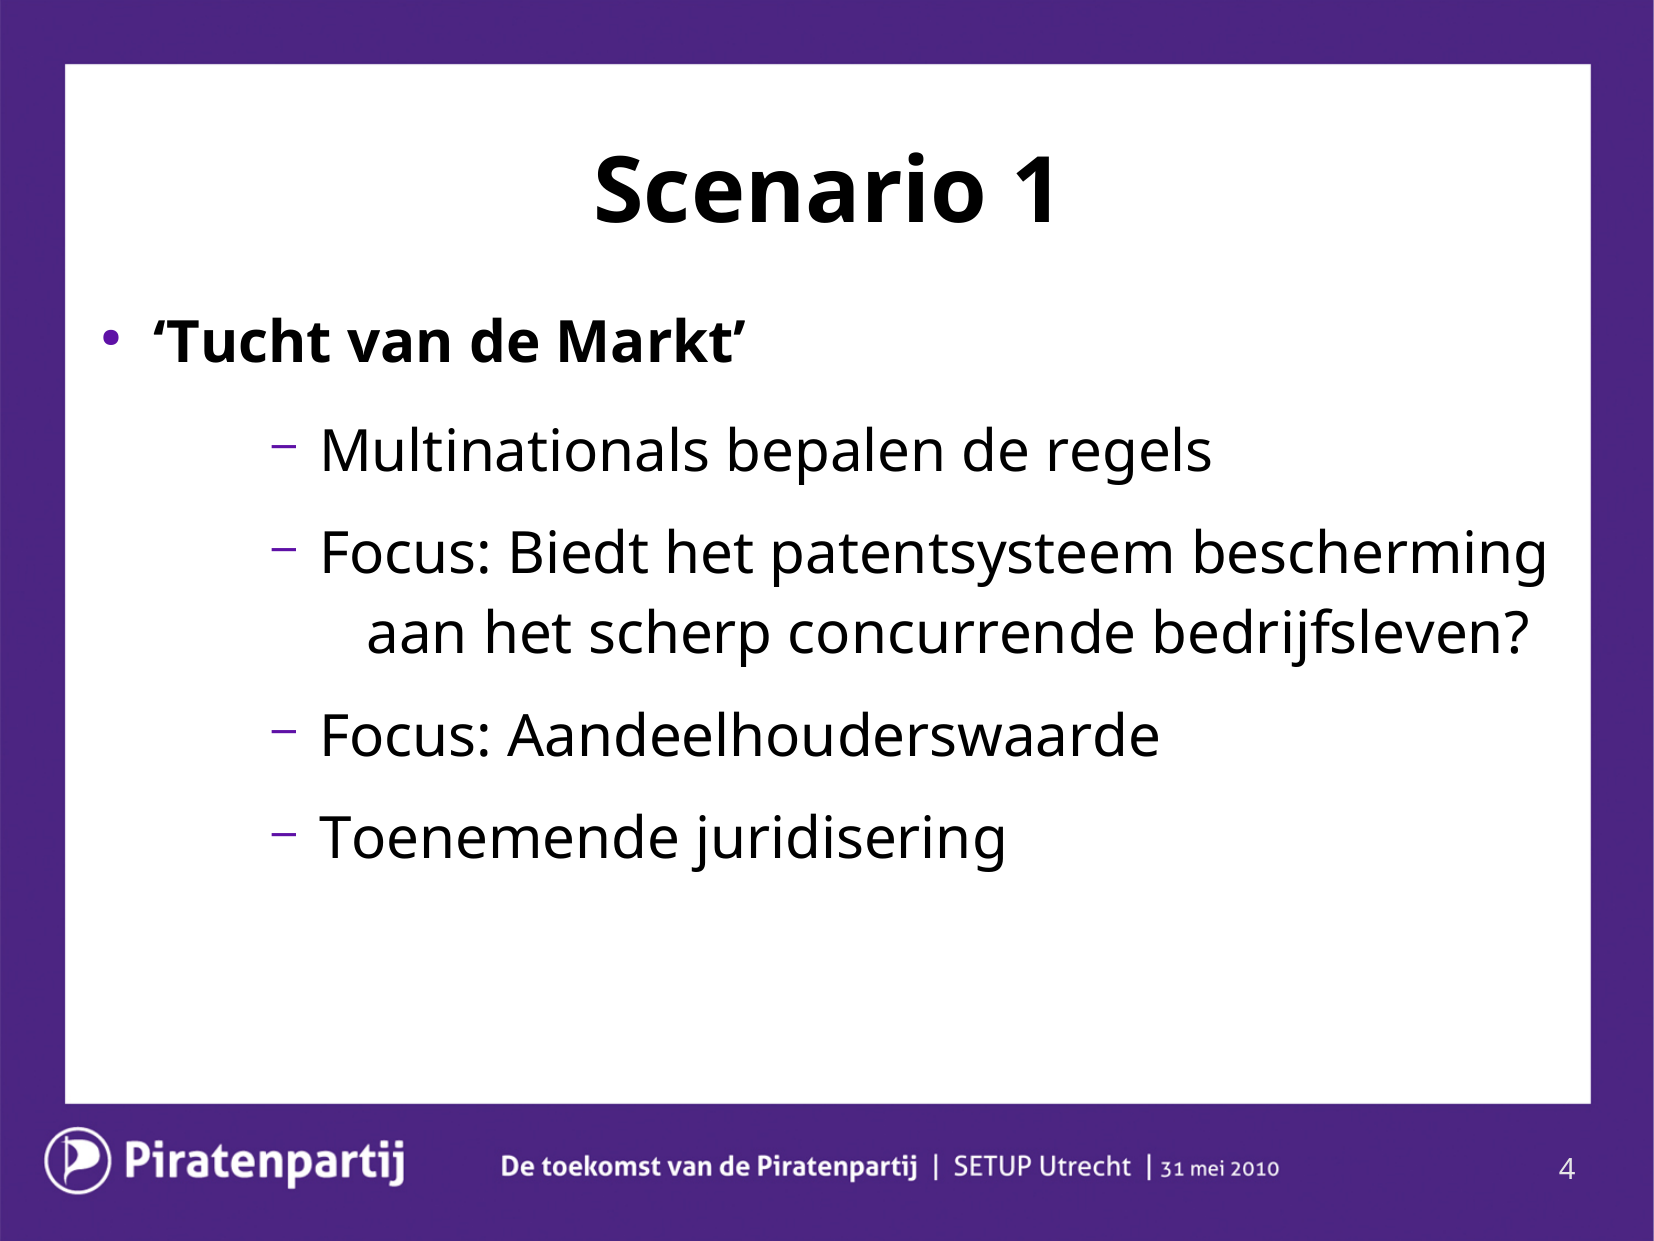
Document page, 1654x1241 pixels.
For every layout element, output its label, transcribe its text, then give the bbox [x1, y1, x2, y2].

list ‘Tucht van de Markt’ Multinationals bepalen de regels Focus: Biedt het patentsysteem bescherming aan het scherp concurrende bedrijfsleven? Focus: Aandeelhouderswaarde Toenemende juridisering [82, 300, 1576, 1088]
picture [0, 0, 1654, 1241]
title Scenario 1 [82, 75, 1576, 300]
